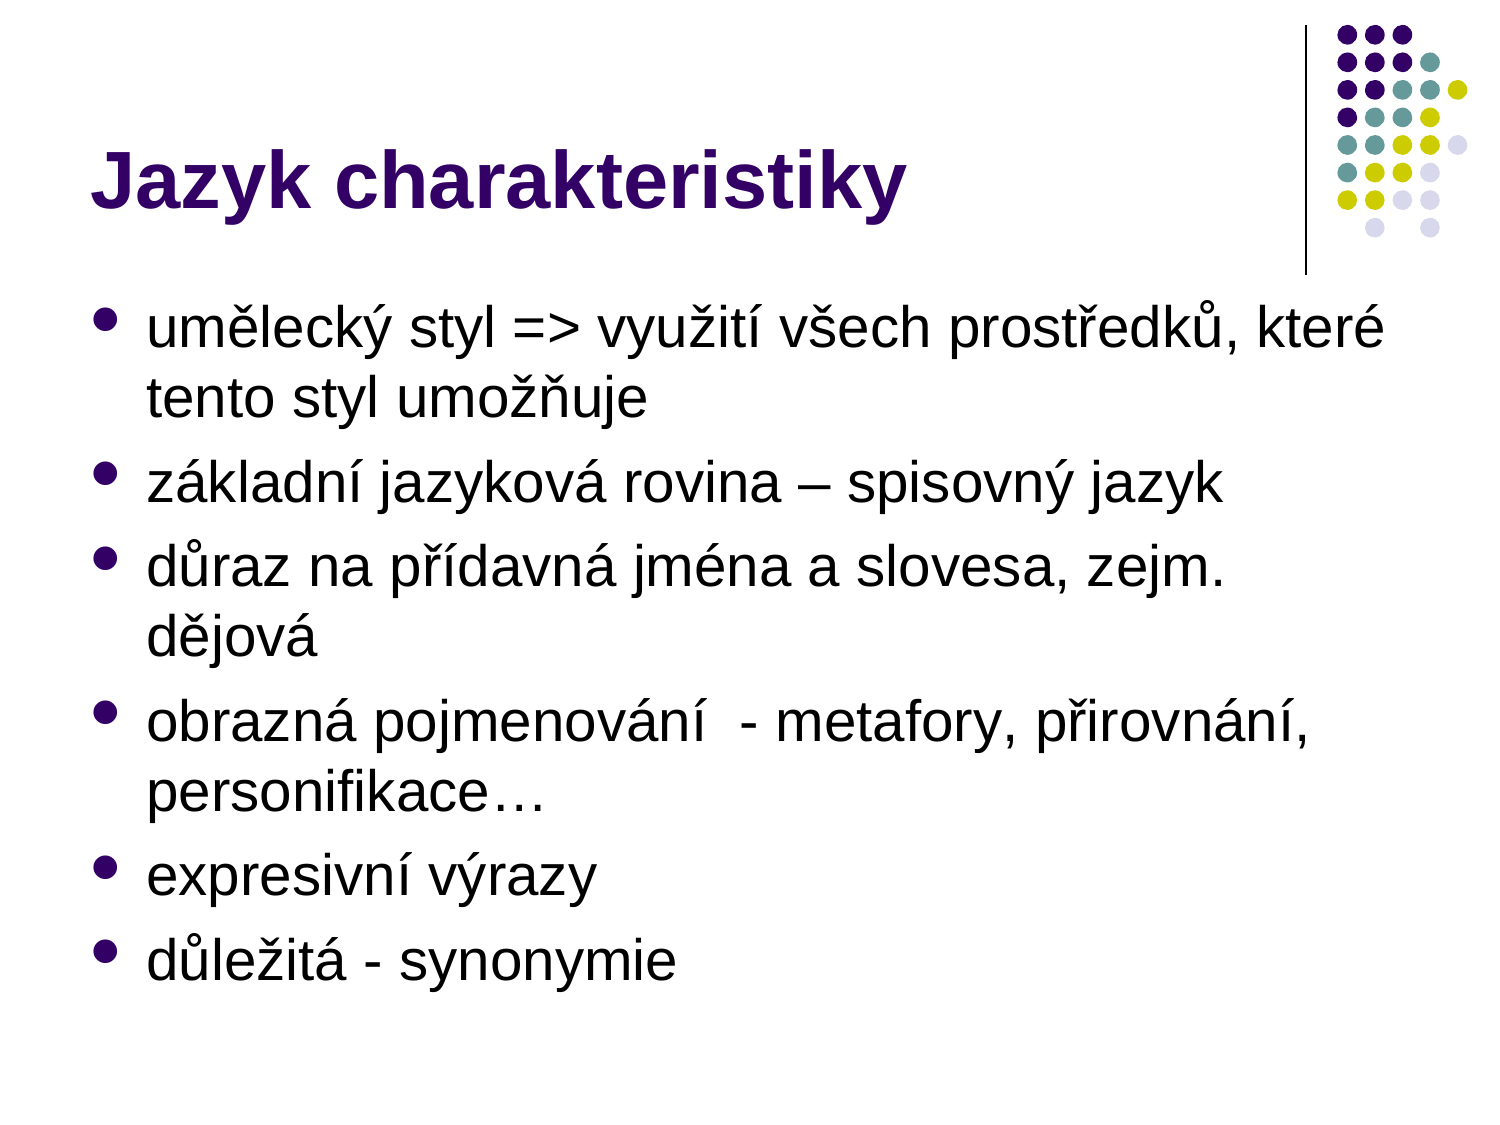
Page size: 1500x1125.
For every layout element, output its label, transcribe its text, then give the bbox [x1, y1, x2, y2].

title Jazyk charakteristiky [74, 20, 1313, 233]
list umělecký styl => využití všech prostředků, které tento styl umožňuje základní jazyková rovina – spisovný jazyk důraz na přídavná jména a slovesa, zejm. dějová obrazná pojmenování - metafory, přirovnání, personifikace… expresivní výrazy důležitá - synonymie [75, 282, 1426, 1006]
